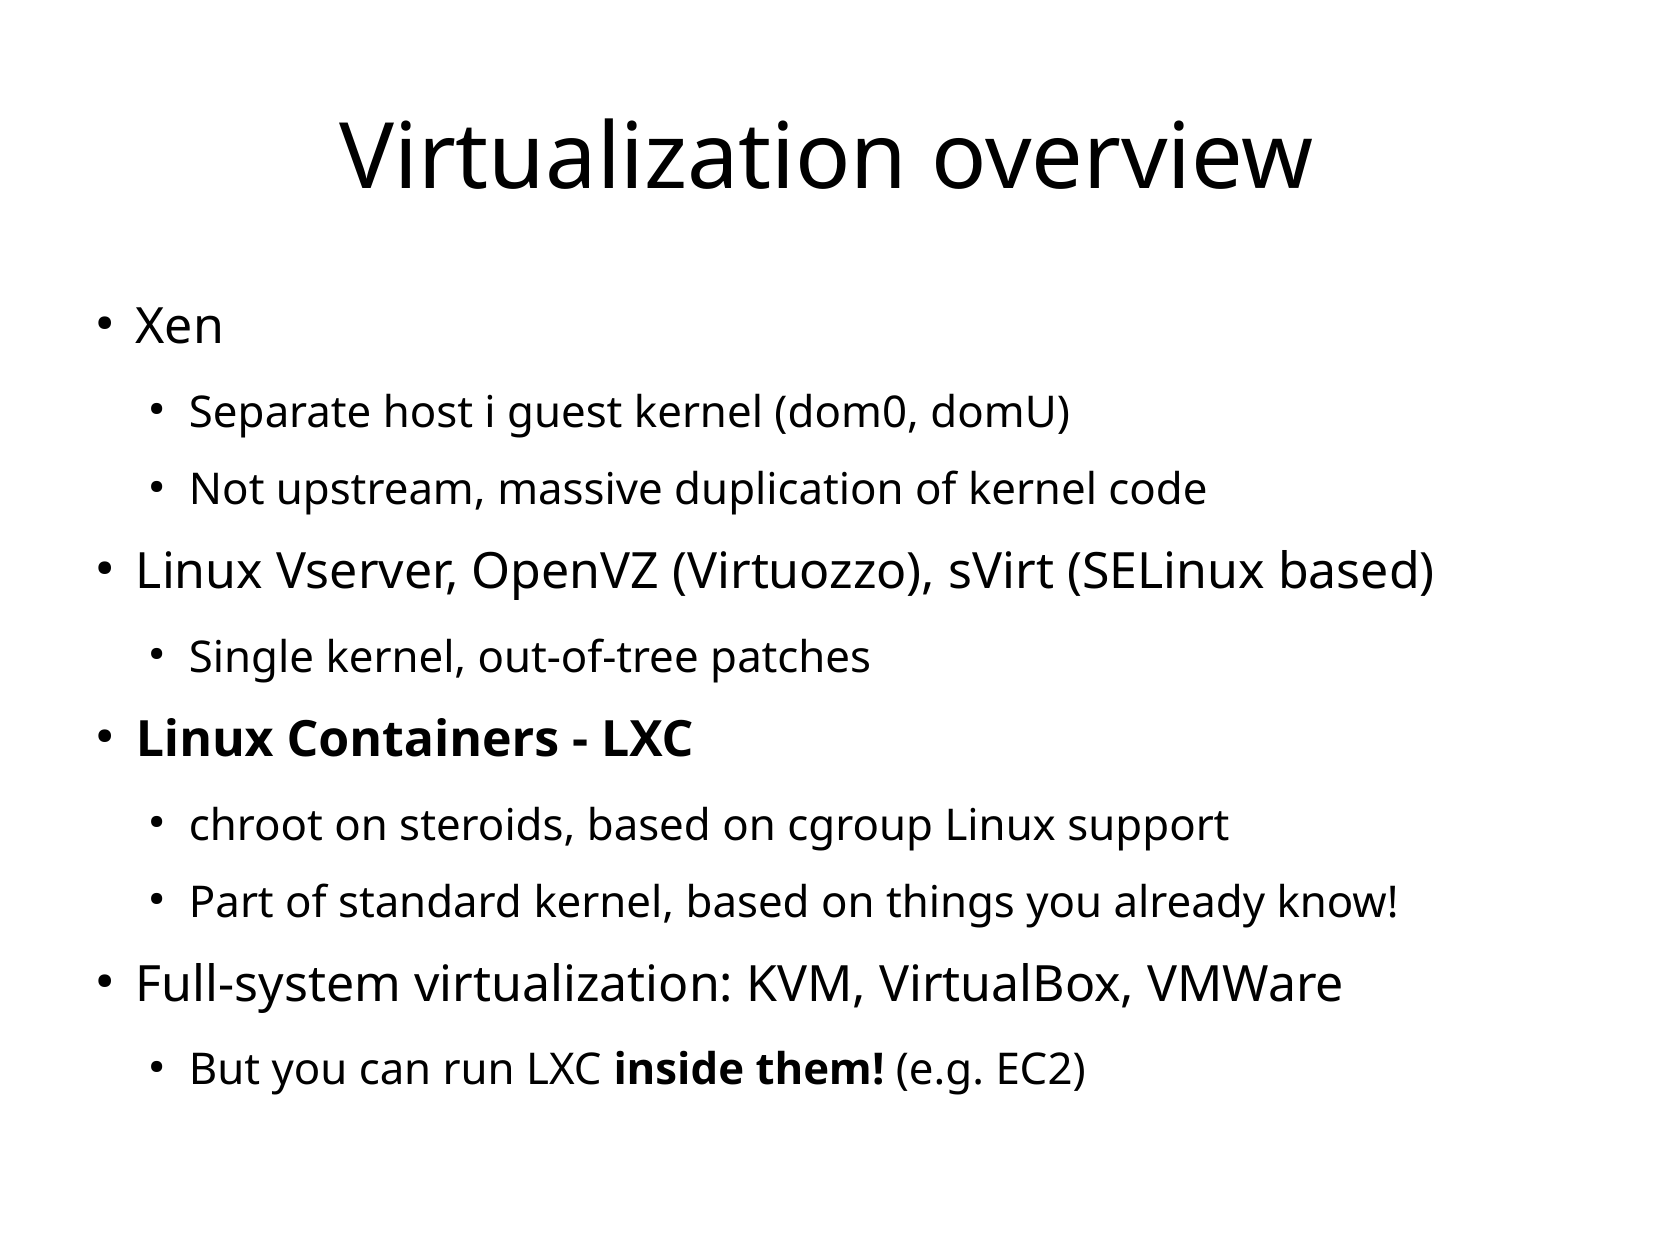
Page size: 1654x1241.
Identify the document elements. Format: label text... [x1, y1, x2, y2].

title Virtualization overview [82, 49, 1571, 257]
list Xen Separate host i guest kernel (dom0, domU) Not upstream, massive duplication of kernel code Linux Vserver, OpenVZ (Virtuozzo), sVirt (SELinux based) Single kernel, out-of-tree patches Linux Containers - LXC chroot on steroids, based on cgroup Linux support Part of standard kernel, based on things you already know! Full-system virtualization: KVM, VirtualBox, VMWare But you can run LXC inside them! (e.g. EC2) [82, 290, 1571, 1109]
